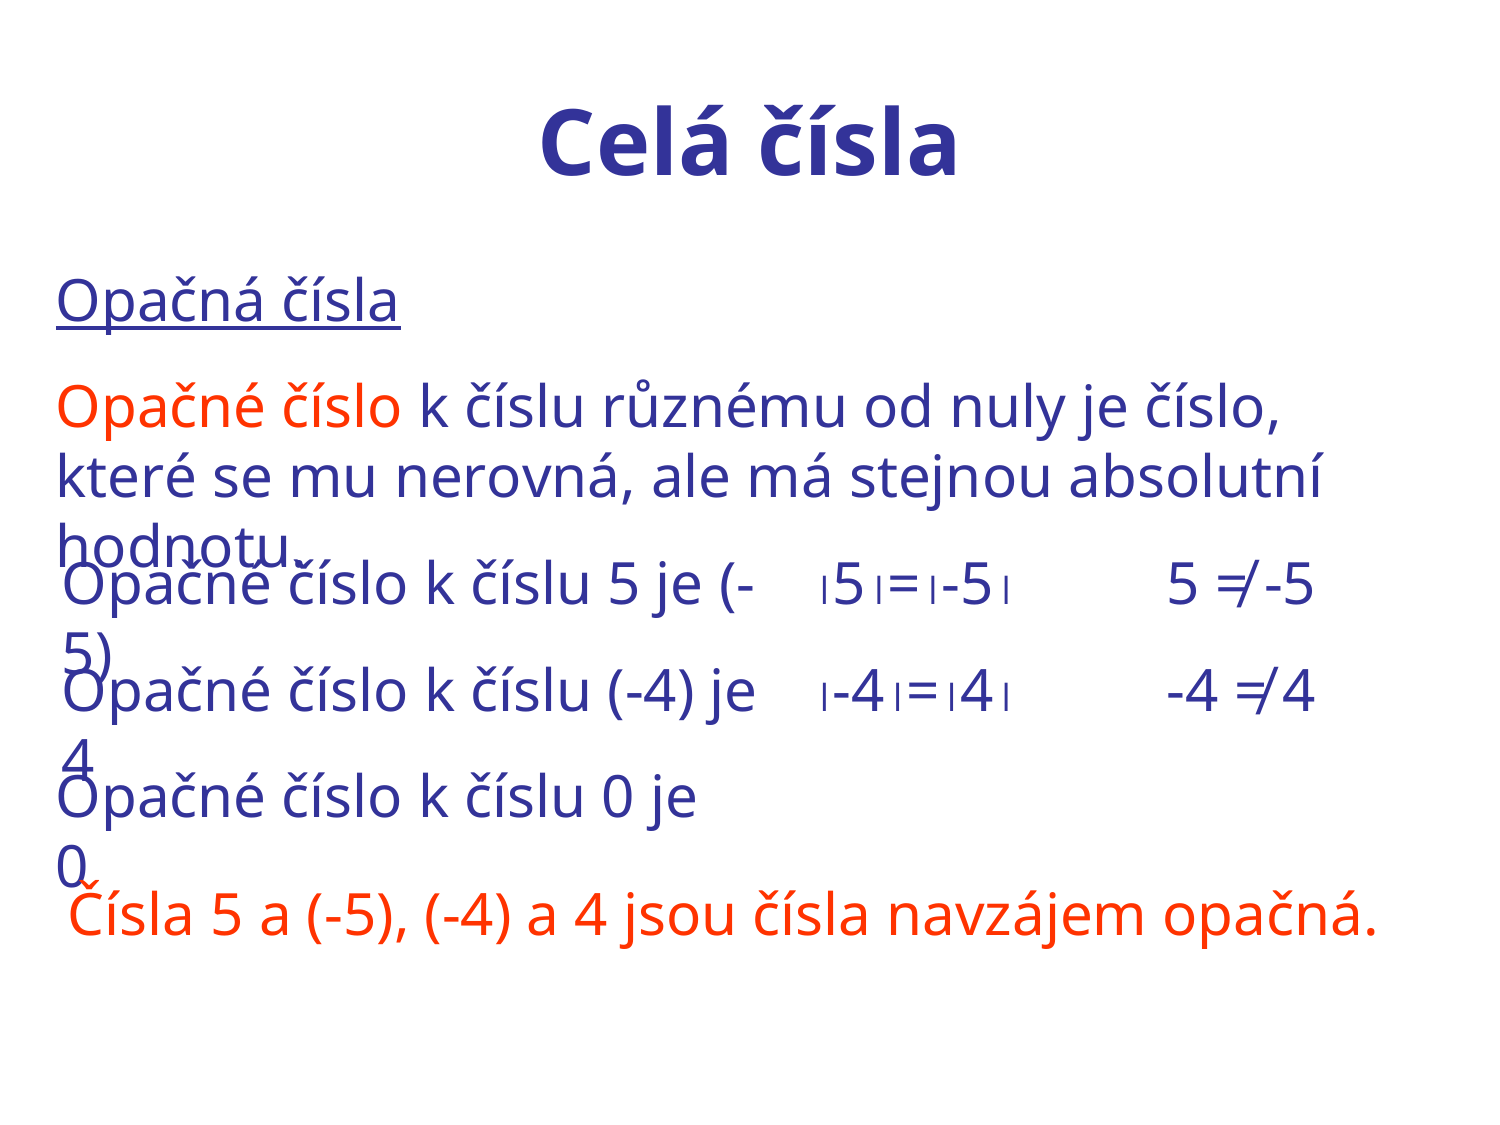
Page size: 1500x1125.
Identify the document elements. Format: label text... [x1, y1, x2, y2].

text_box -4=4 -4 ≠ 4 [797, 645, 1471, 731]
text_box Opačné číslo k číslu 0 je 0 [41, 751, 715, 907]
text_box 5=-5 5 ≠ -5 [797, 538, 1471, 625]
text_box Opačné číslo k číslu 5 je (-5) [47, 538, 786, 645]
text_box Čísla 5 a (-5), (-4) a 4 jsou čísla navzájem opačná. [53, 869, 1424, 955]
title Celá čísla [75, 45, 1426, 233]
text_box Opačné číslo k číslu (-4) je 4 [47, 645, 786, 801]
text_box Opačné číslo k číslu různému od nuly je číslo, které se mu nerovná, ale má stejnou absolutní hodnotu. [41, 361, 1412, 588]
text_box Opačná čísla [41, 255, 1412, 341]
